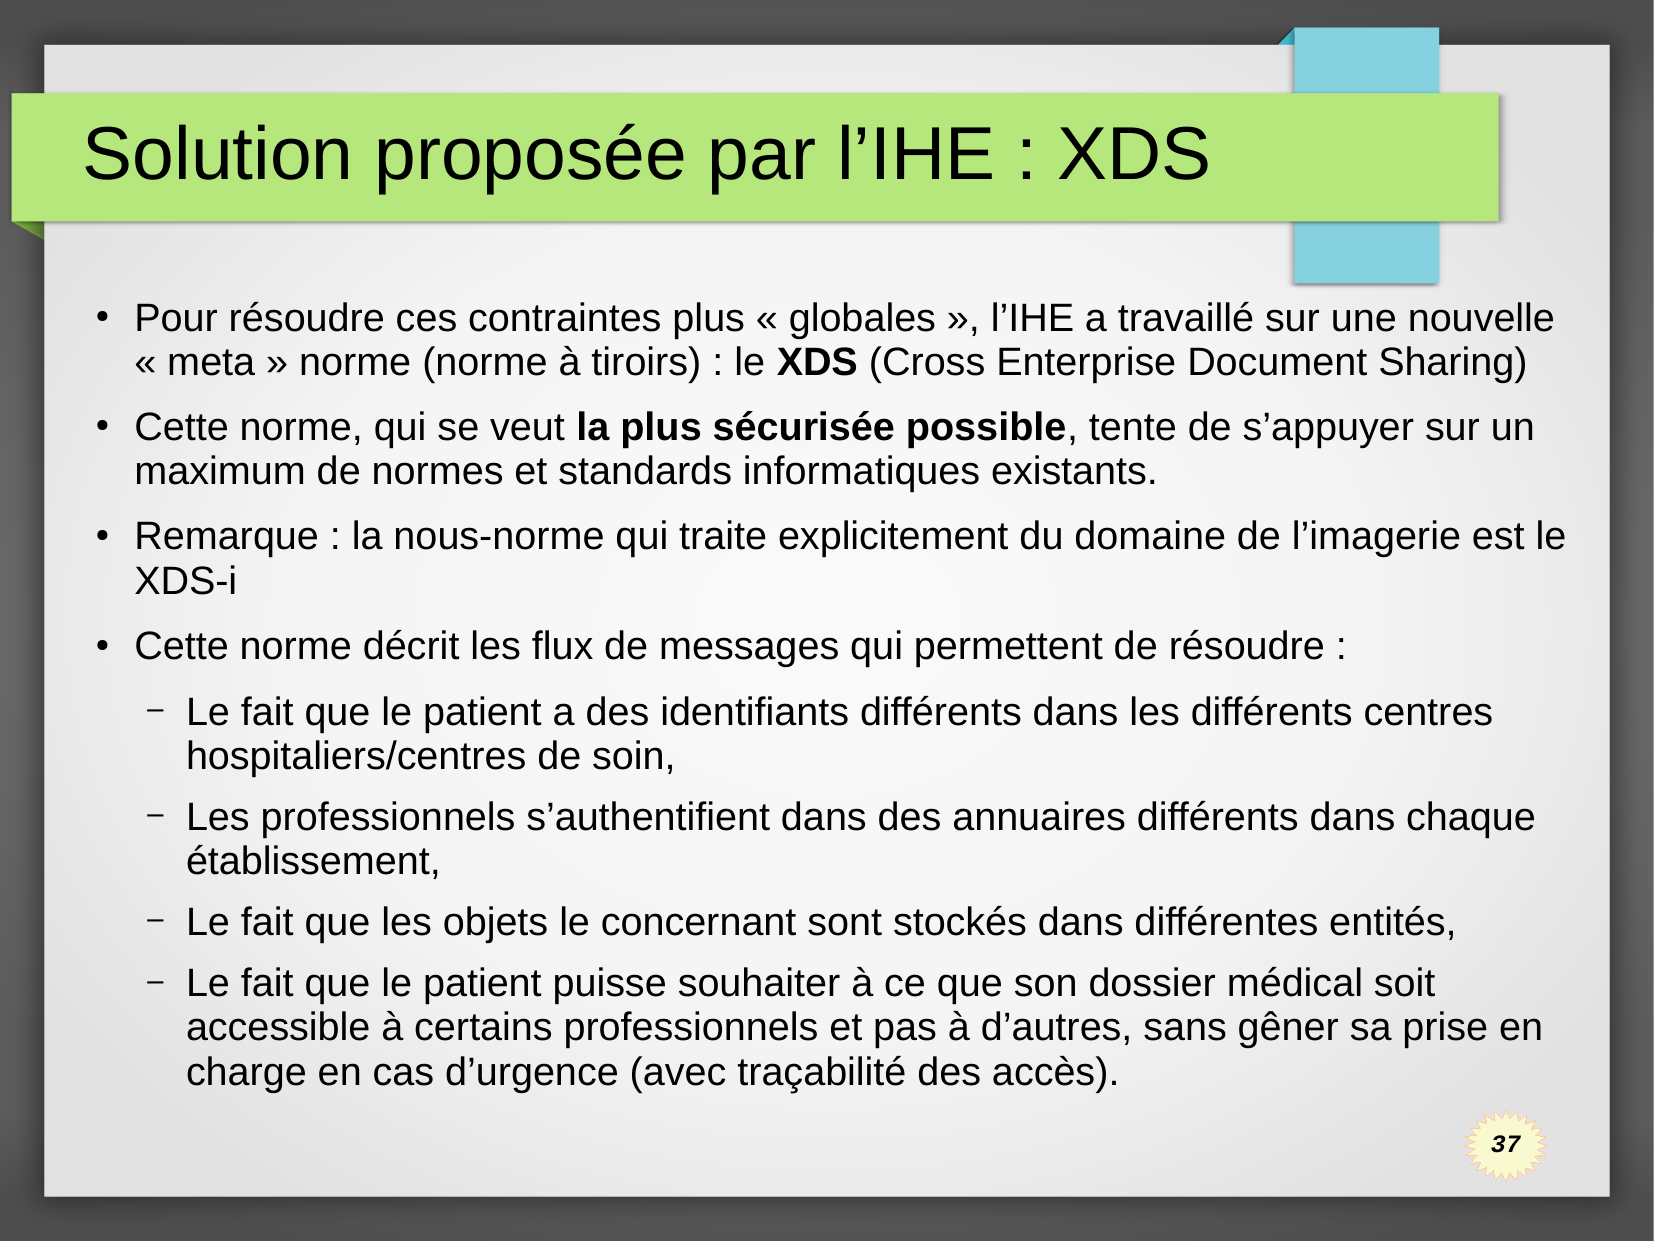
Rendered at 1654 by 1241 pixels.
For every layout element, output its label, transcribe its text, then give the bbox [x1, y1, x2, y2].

picture [0, 0, 1654, 1241]
list Pour résoudre ces contraintes plus « globales », l’IHE a travaillé sur une nouvelle « meta » norme (norme à tiroirs) : le XDS (Cross Enterprise Document Sharing) Cette norme, qui se veut la plus sécurisée possible, tente de s’appuyer sur un maximum de normes et standards informatiques existants. Remarque : la nous-norme qui traite explicitement du domaine de l’imagerie est le XDS-i Cette norme décrit les flux de messages qui permettent de résoudre : Le fait que le patient a des identifiants différents dans les différents centres hospitaliers/centres de soin, Les professionnels s’authentifient dans des annuaires différents dans chaque établissement, Le fait que les objets le concernant sont stockés dans différentes entités, Le fait que le patient puisse souhaiter à ce que son dossier médical soit accessible à certains professionnels et pas à d’autres, sans gêner sa prise en charge en cas d’urgence (avec traçabilité des accès). [82, 295, 1571, 1111]
title Solution proposée par l’IHE : XDS [82, 94, 1264, 213]
